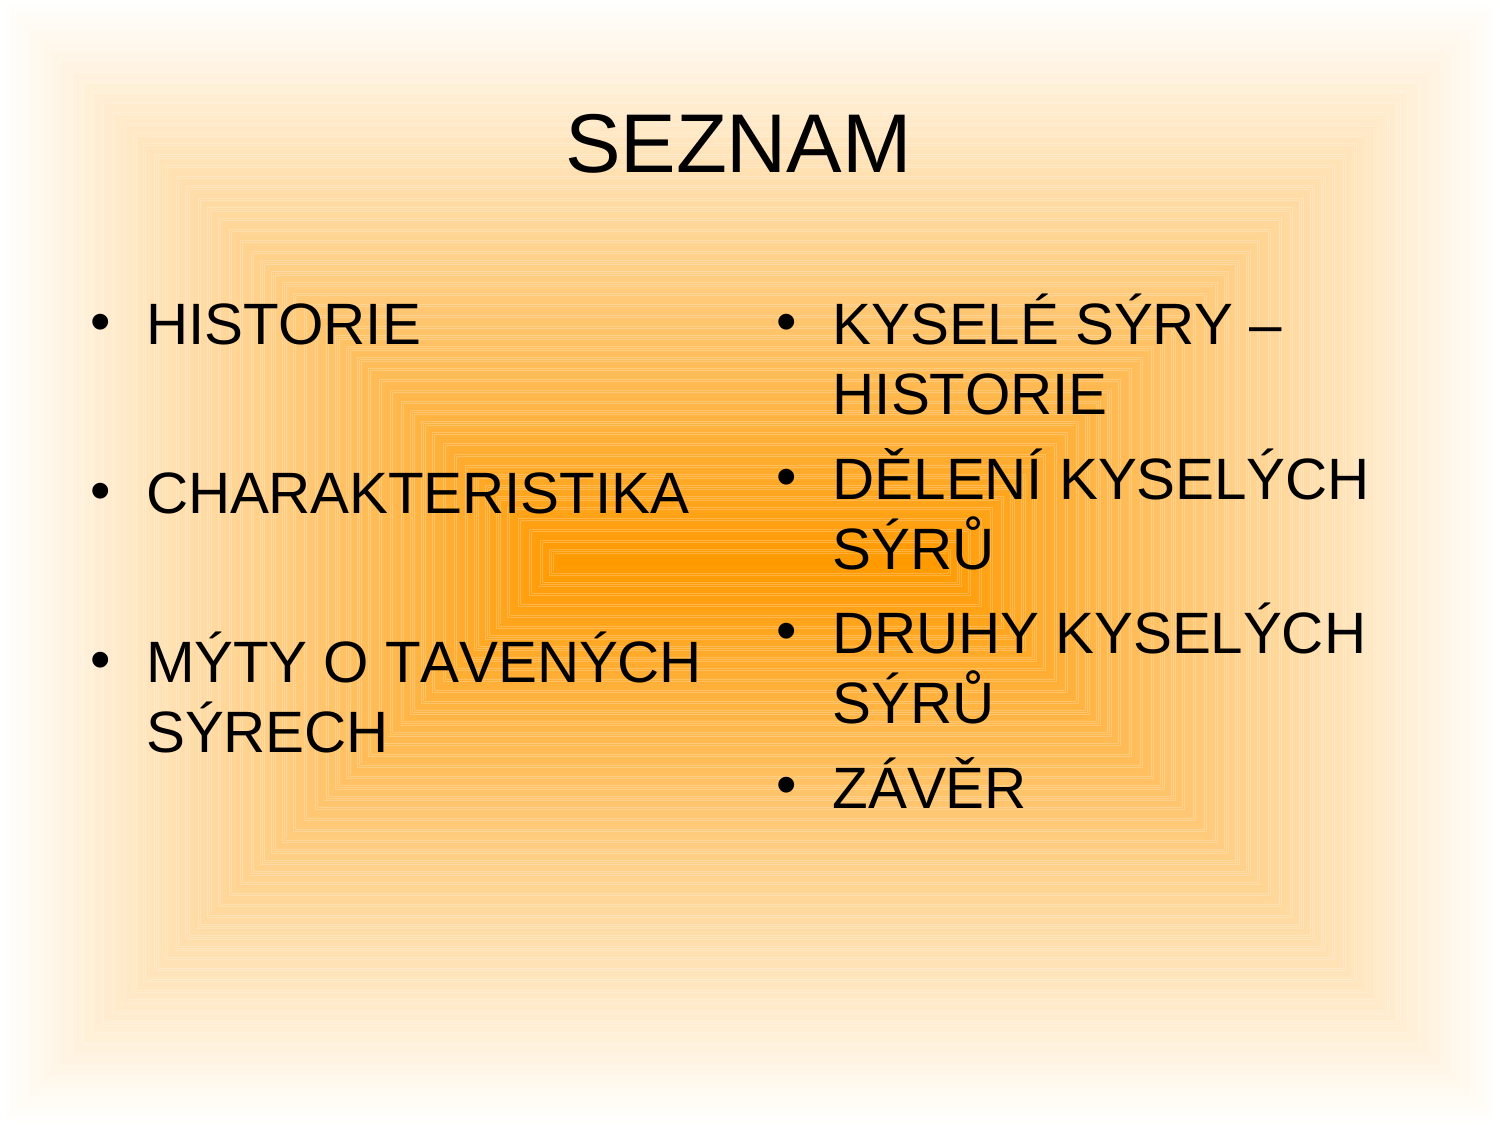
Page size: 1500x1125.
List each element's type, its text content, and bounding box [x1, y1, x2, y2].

list KYSELÉ SÝRY –HISTORIE DĚLENÍ KYSELÝCH SÝRŮ DRUHY KYSELÝCH SÝRŮ ZÁVĚR [761, 278, 1425, 1017]
list HISTORIE CHARAKTERISTIKA MÝTY O TAVENÝCH SÝRECH [75, 278, 738, 1035]
title SEZNAM [75, 45, 1426, 233]
